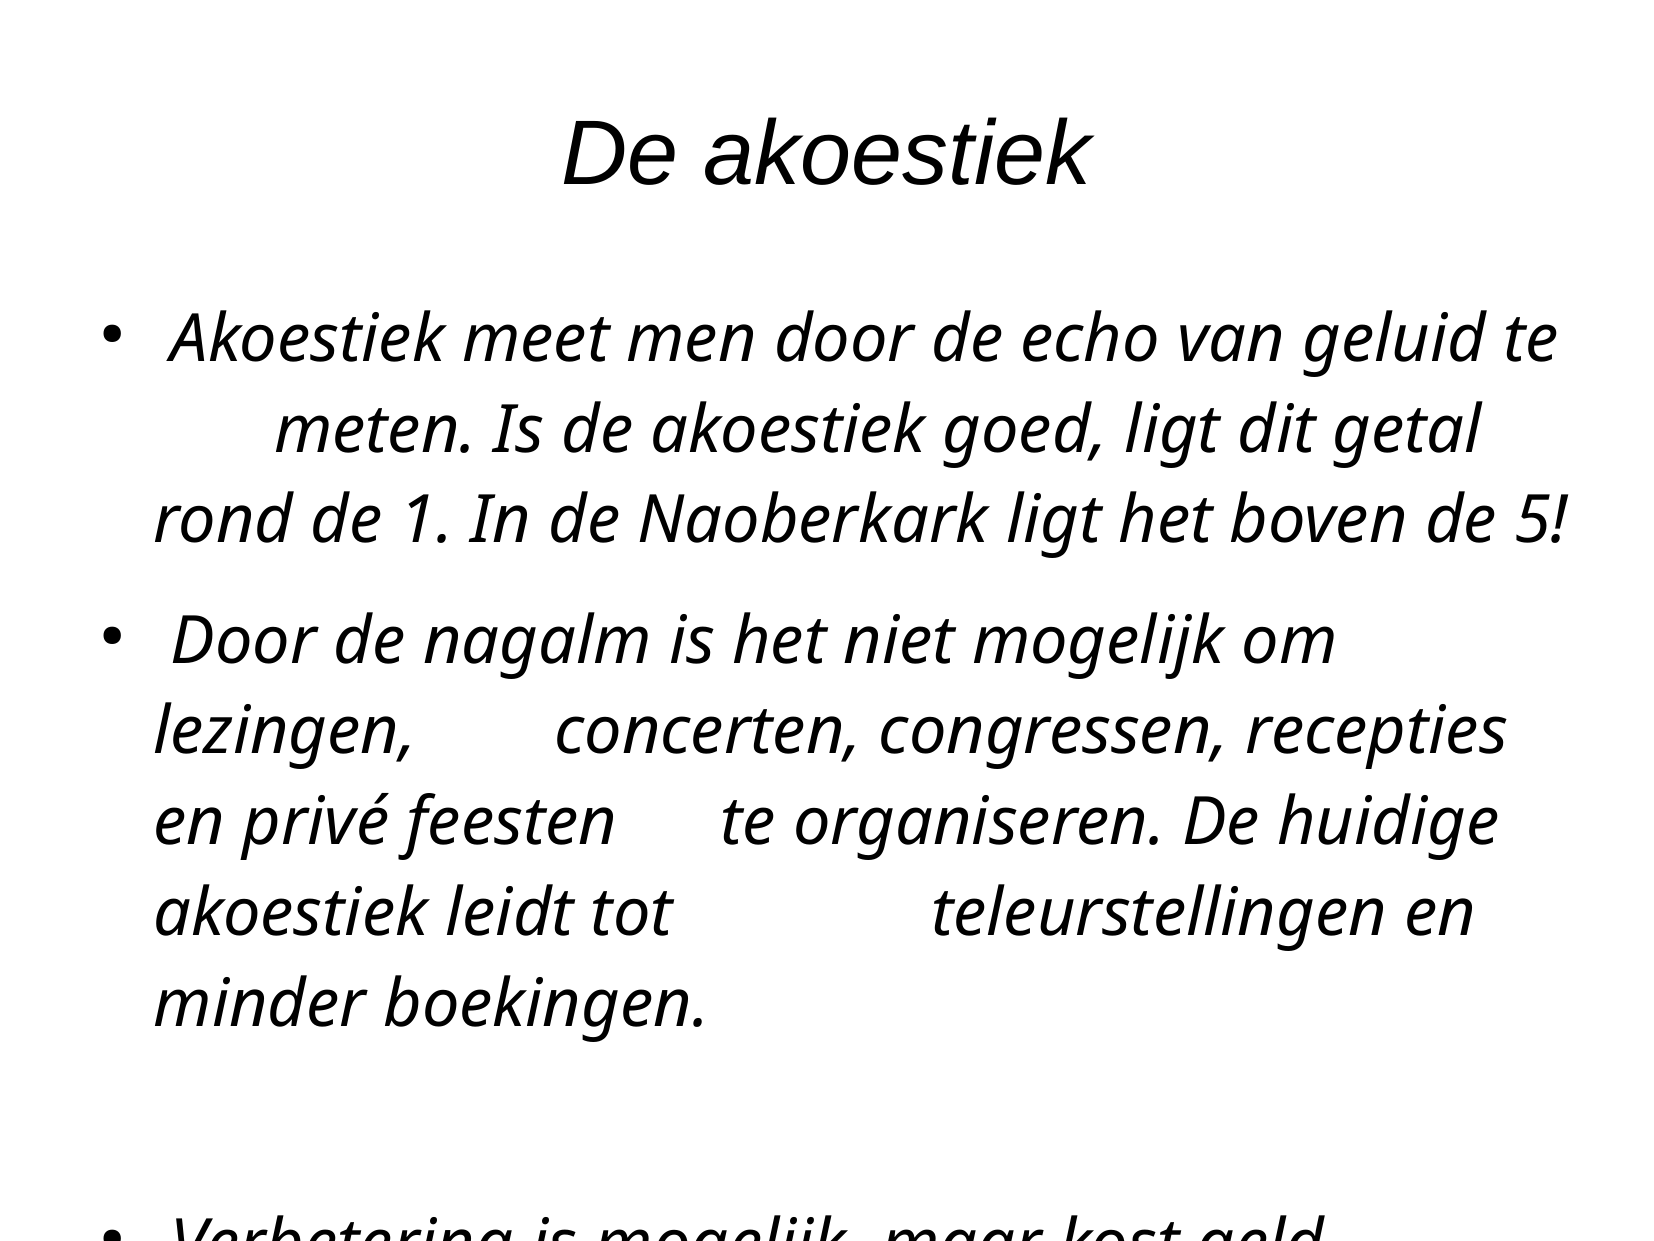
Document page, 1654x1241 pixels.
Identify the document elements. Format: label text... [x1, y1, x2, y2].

list Akoestiek meet men door de echo van geluid te meten. Is de akoestiek goed, ligt dit getal rond de 1. In de Naoberkark ligt het boven de 5! Door de nagalm is het niet mogelijk om lezingen, concerten, congressen, recepties en privé feesten te organiseren. De huidige akoestiek leidt tot teleurstellingen en minder boekingen. Verbetering is mogelijk, maar kost geld. [82, 290, 1571, 1224]
title De akoestiek [82, 49, 1571, 257]
